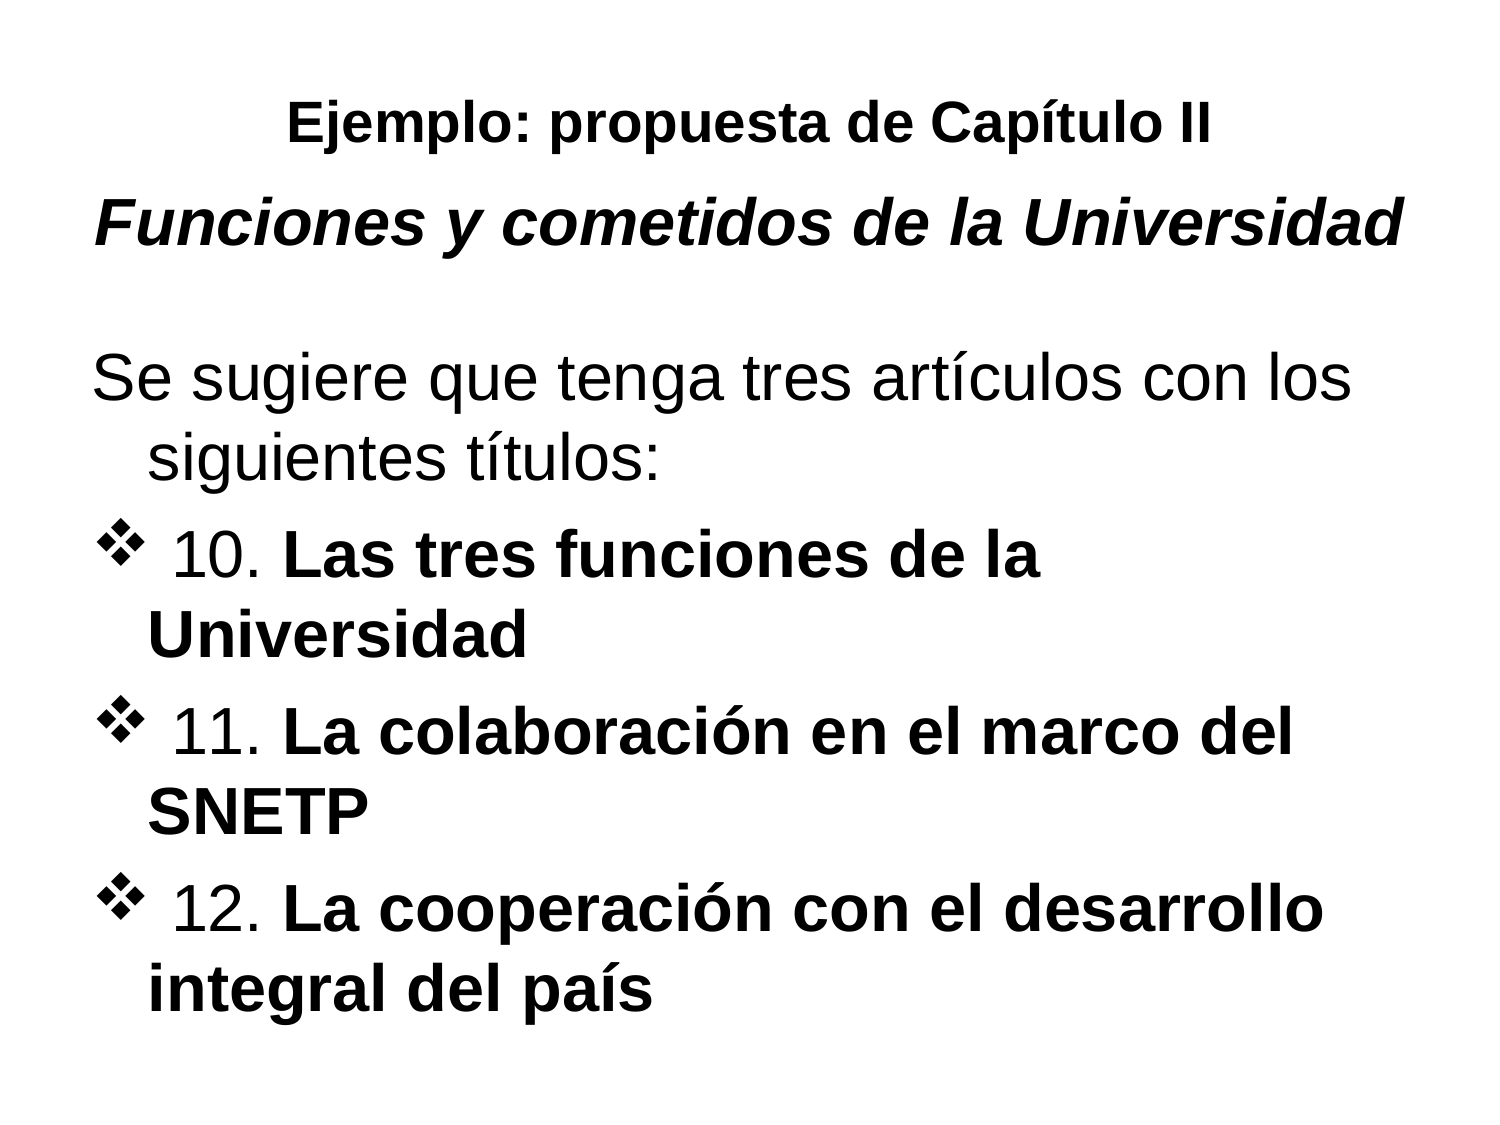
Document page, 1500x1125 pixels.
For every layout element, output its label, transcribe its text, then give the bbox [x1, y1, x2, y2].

list Se sugiere que tenga tres artículos con los siguientes títulos: 10. Las tres funciones de la Universidad 11. La colaboración en el marco del SNETP 12. La cooperación con el desarrollo integral del país [76, 326, 1427, 1059]
title Ejemplo: propuesta de Capítulo II Funciones y cometidos de la Universidad [75, 45, 1426, 303]
